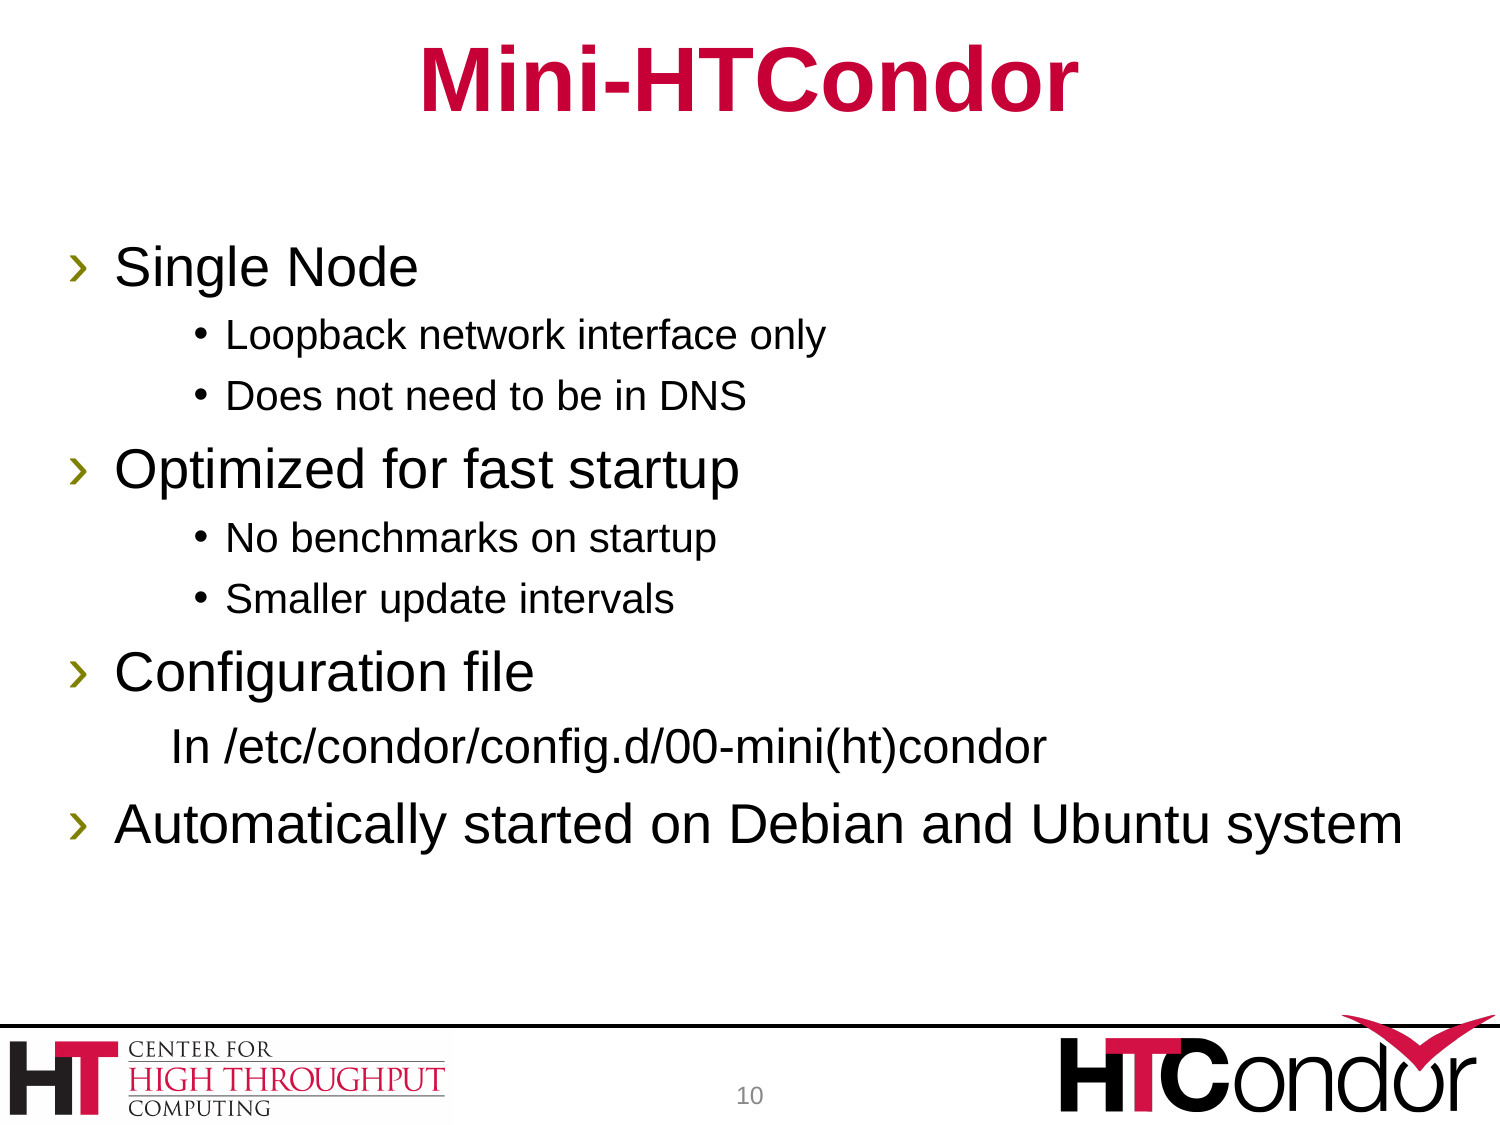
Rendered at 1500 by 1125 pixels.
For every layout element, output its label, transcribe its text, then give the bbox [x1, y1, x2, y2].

list Single Node Loopback network interface only Does not need to be in DNS Optimized for fast startup No benchmarks on startup Smaller update intervals Configuration file In /etc/condor/config.d/00-mini(ht)condor Automatically started on Debian and Ubuntu system [52, 222, 1431, 916]
picture [0, 1029, 454, 1125]
title Mini-HTCondor [0, 0, 1500, 150]
text_box <number> [575, 1065, 926, 1125]
picture [1055, 1014, 1500, 1119]
